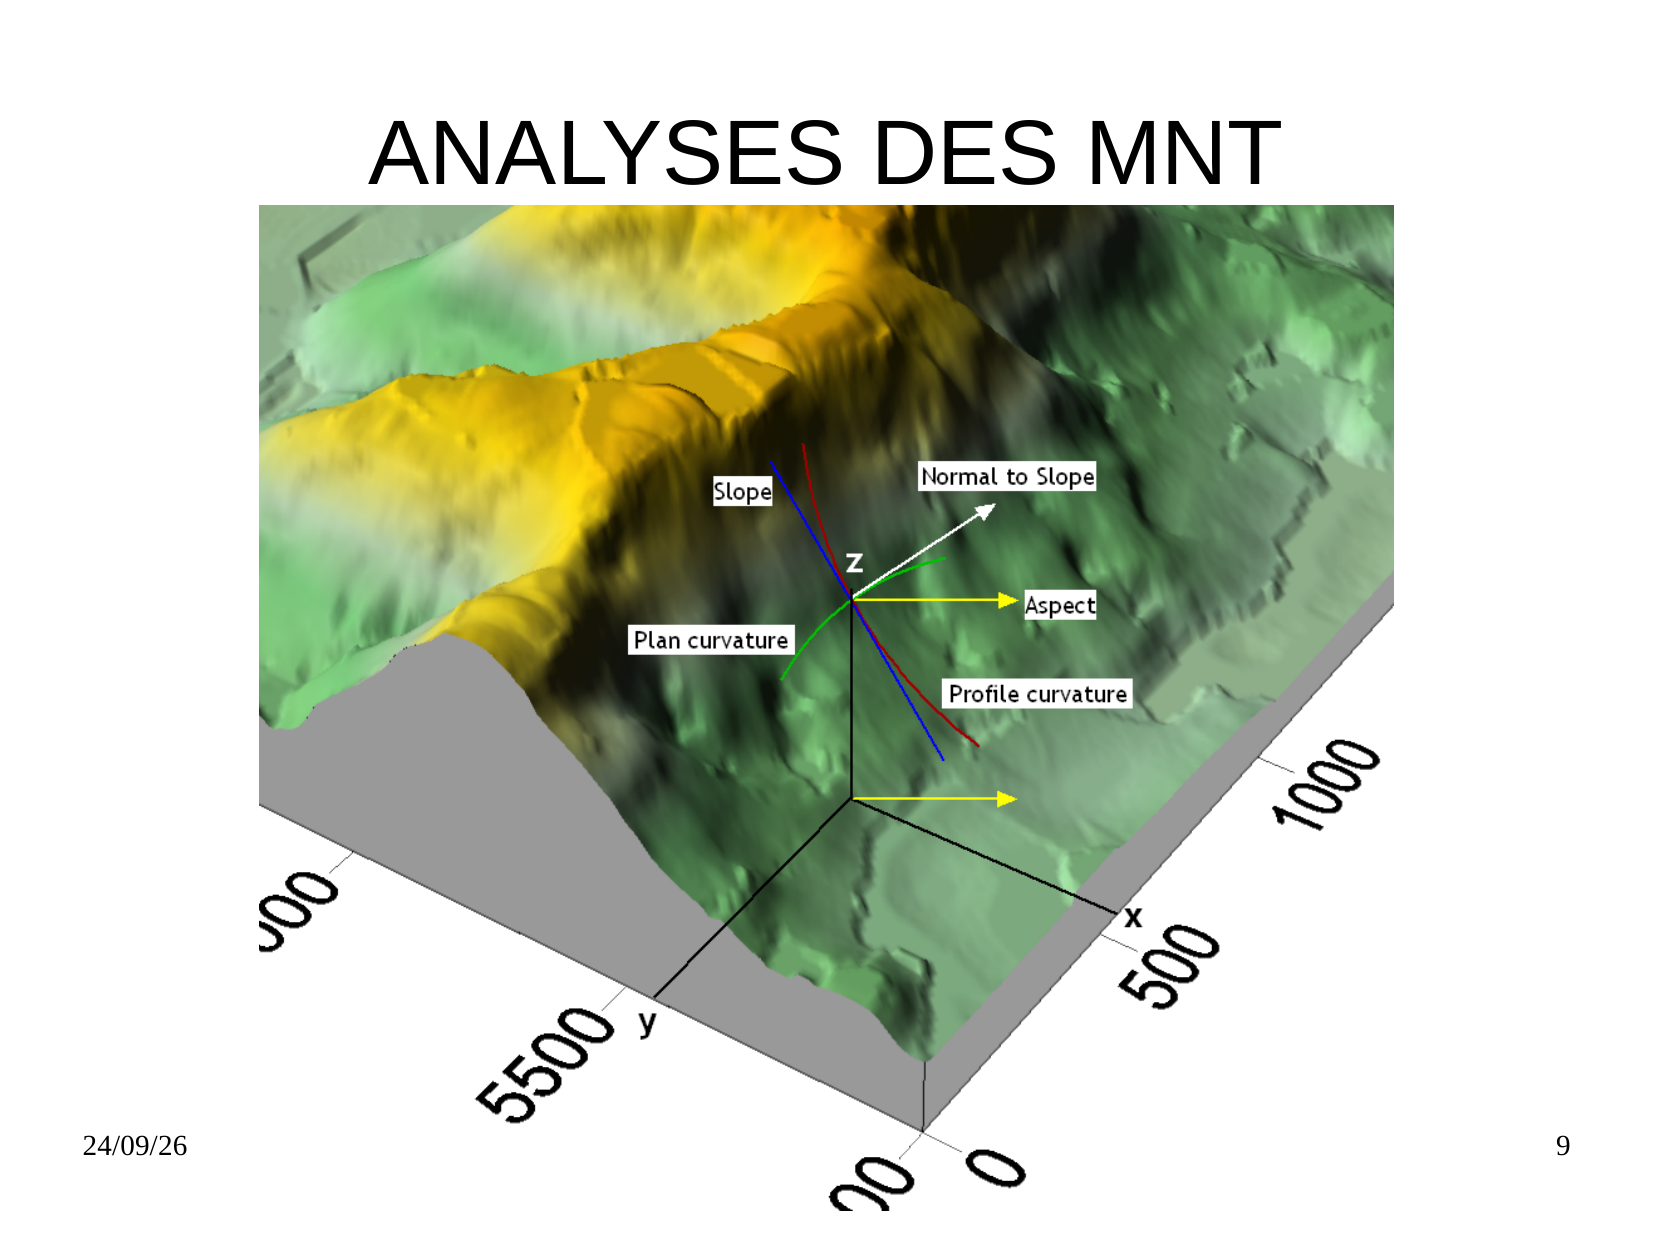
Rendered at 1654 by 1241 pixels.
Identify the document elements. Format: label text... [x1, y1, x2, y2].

title ANALYSES DES MNT [82, 49, 1571, 257]
picture [259, 205, 1394, 1211]
